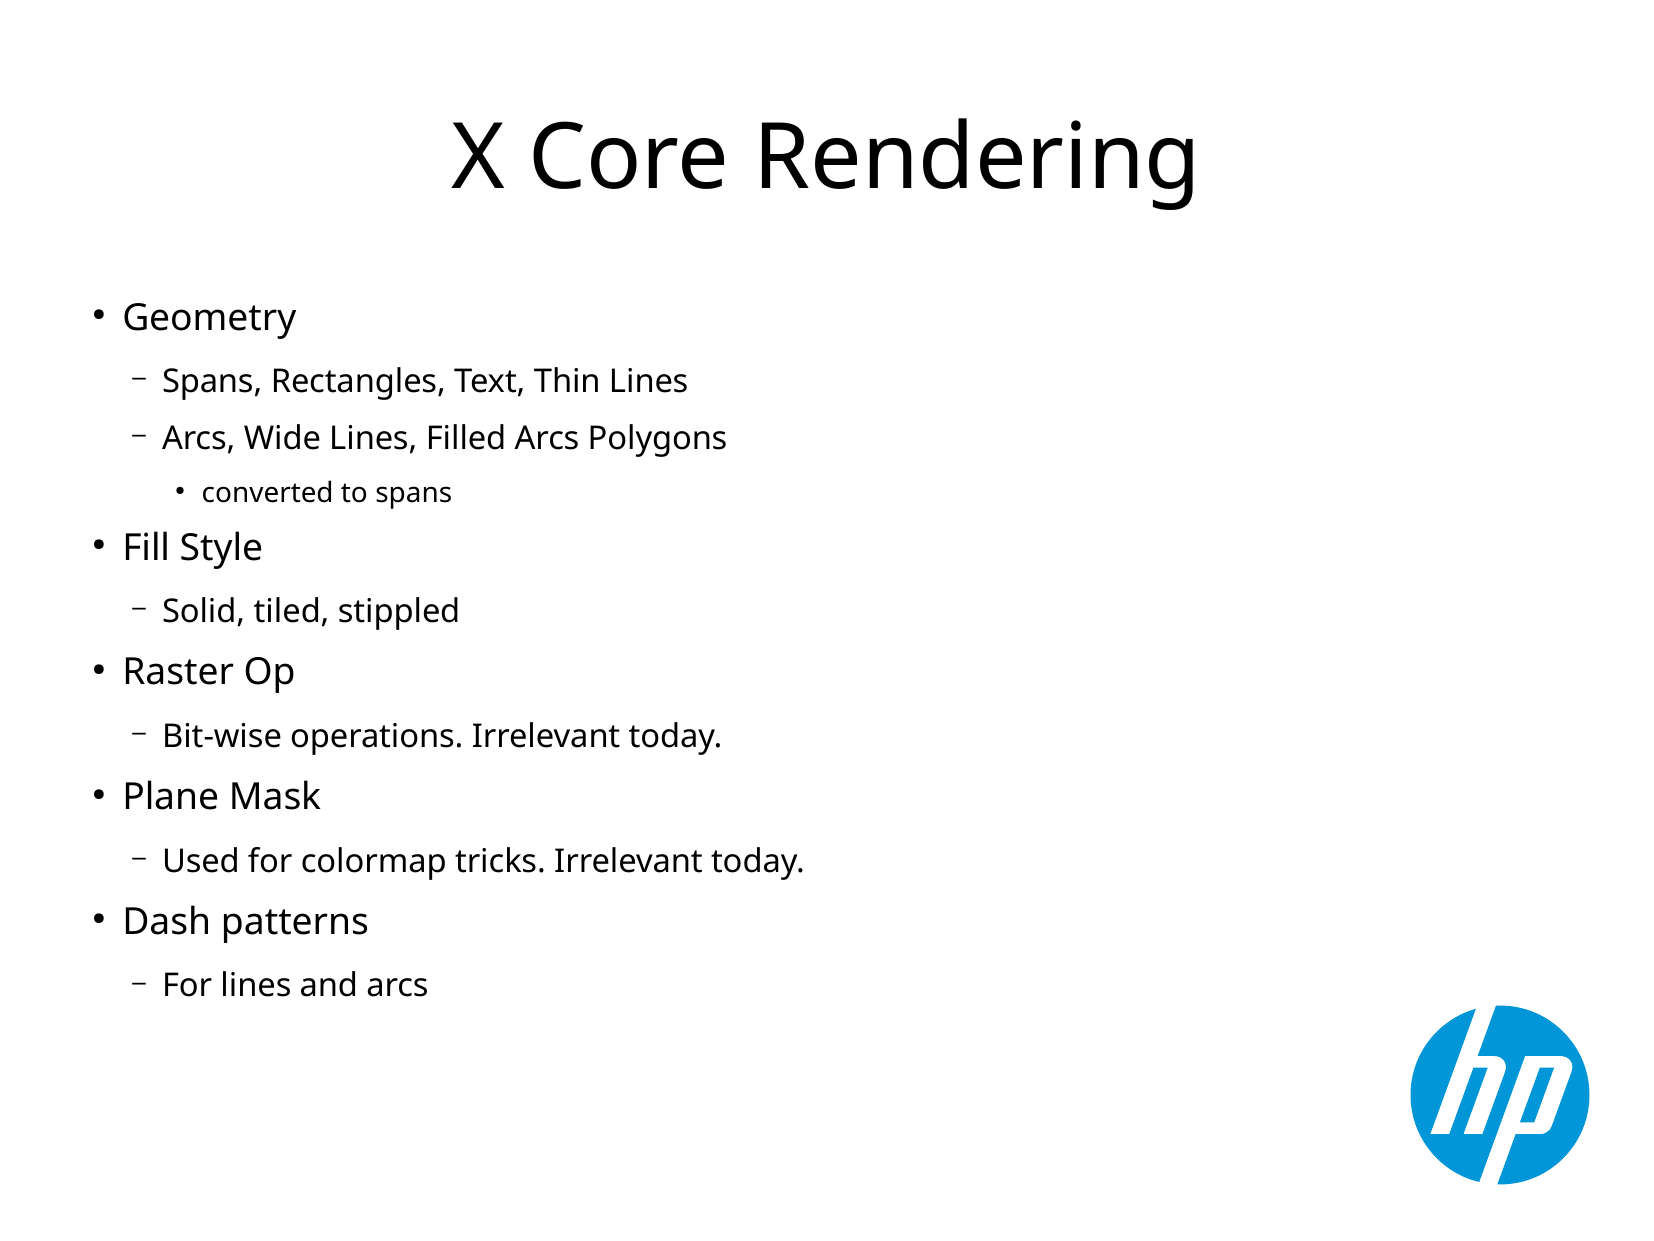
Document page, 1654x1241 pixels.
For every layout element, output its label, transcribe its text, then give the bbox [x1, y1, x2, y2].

list Geometry Spans, Rectangles, Text, Thin Lines Arcs, Wide Lines, Filled Arcs Polygons converted to spans Fill Style Solid, tiled, stippled Raster Op Bit-wise operations. Irrelevant today. Plane Mask Used for colormap tricks. Irrelevant today. Dash patterns For lines and arcs [82, 290, 1571, 1010]
title X Core Rendering [82, 49, 1571, 257]
